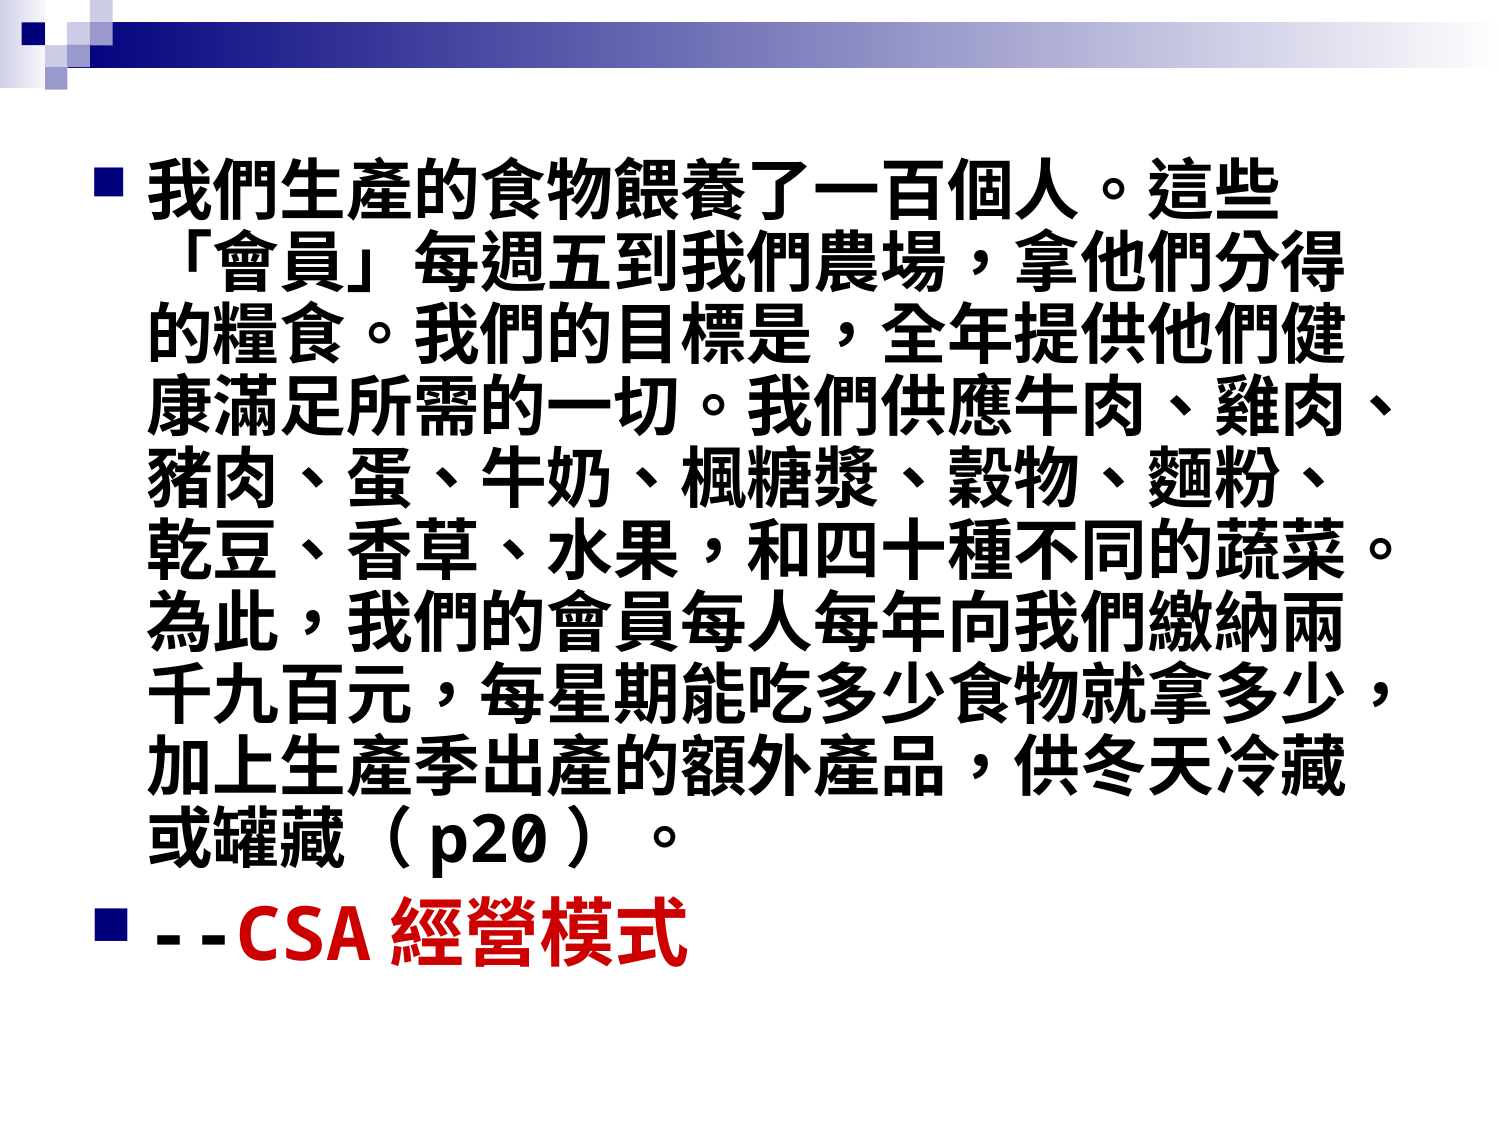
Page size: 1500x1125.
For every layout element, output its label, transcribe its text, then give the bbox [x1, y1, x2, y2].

list 我們生產的食物餵養了一百個人。這些「會員」每週五到我們農場，拿他們分得的糧食。我們的目標是，全年提供他們健康滿足所需的一切。我們供應牛肉、雞肉、豬肉、蛋、牛奶、楓糖漿、穀物、麵粉、乾豆、香草、水果，和四十種不同的蔬菜。為此，我們的會員每人每年向我們繳納兩千九百元，每星期能吃多少食物就拿多少，加上生產季出產的額外產品，供冬天冷藏或罐藏（p20）。 --CSA經營模式 [75, 148, 1426, 1059]
